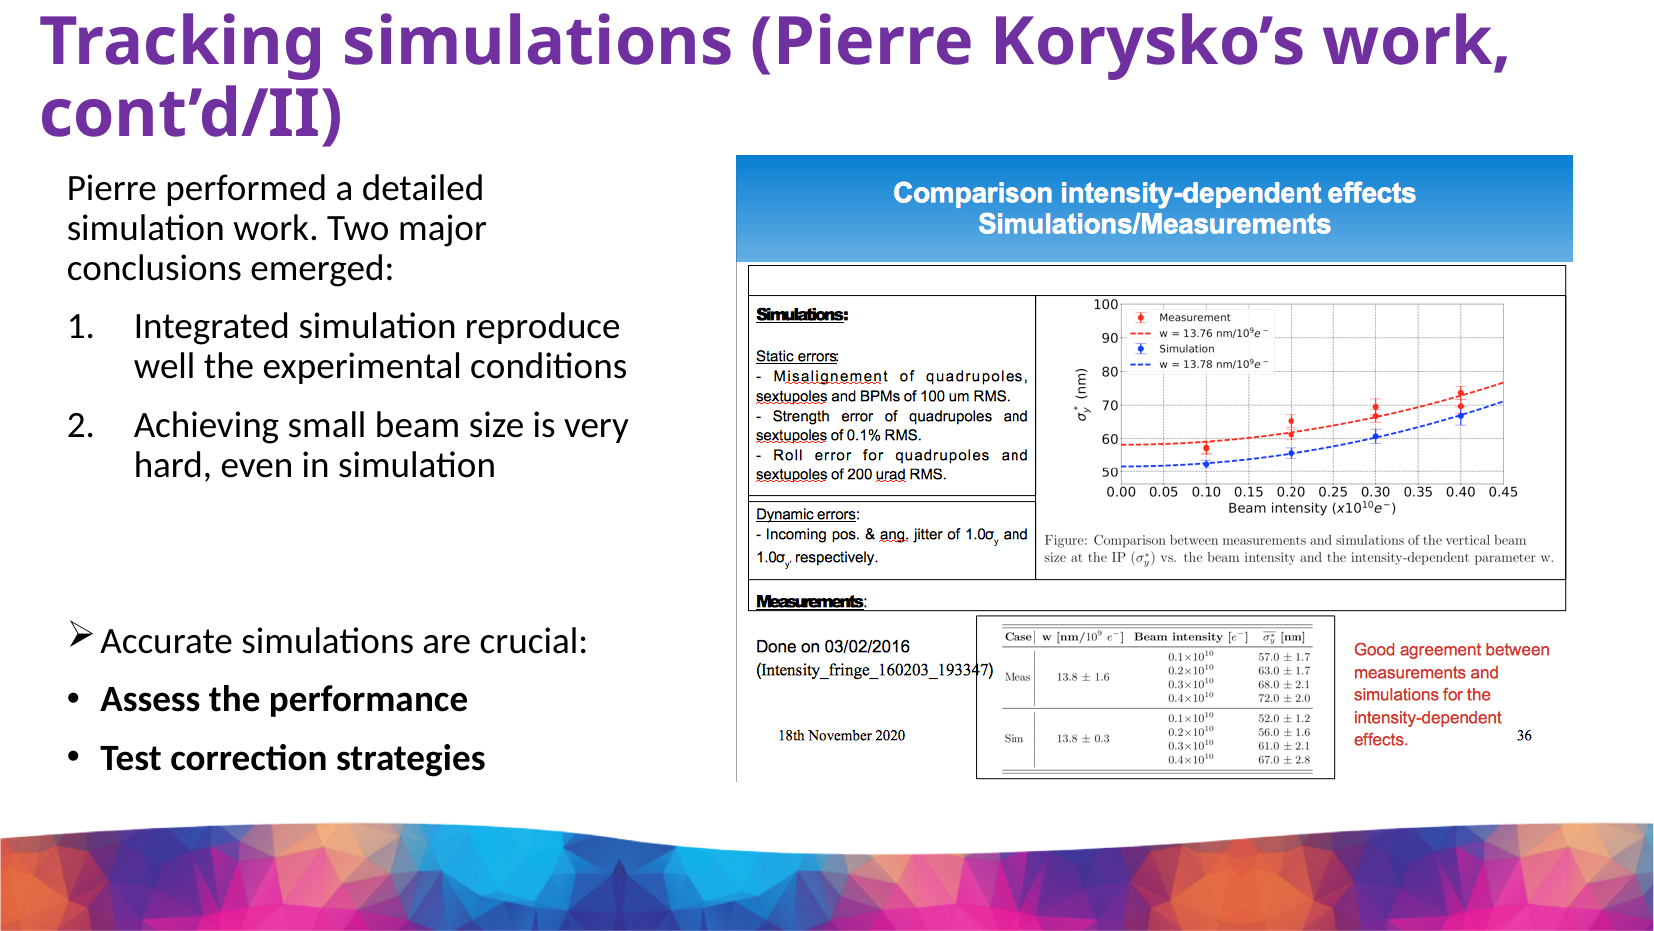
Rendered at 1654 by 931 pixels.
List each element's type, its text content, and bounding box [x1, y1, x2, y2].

picture [2, 823, 1653, 930]
title Tracking simulations (Pierre Korysko’s work, cont’d/II) [24, 24, 1623, 133]
picture [736, 155, 1573, 782]
list Pierre performed a detailed simulation work. Two major conclusions emerged: Integrated simulation reproduce well the experimental conditions Achieving small beam size is very hard, even in simulation Accurate simulations are crucial: Assess the performance Test correction strategies [51, 160, 663, 794]
